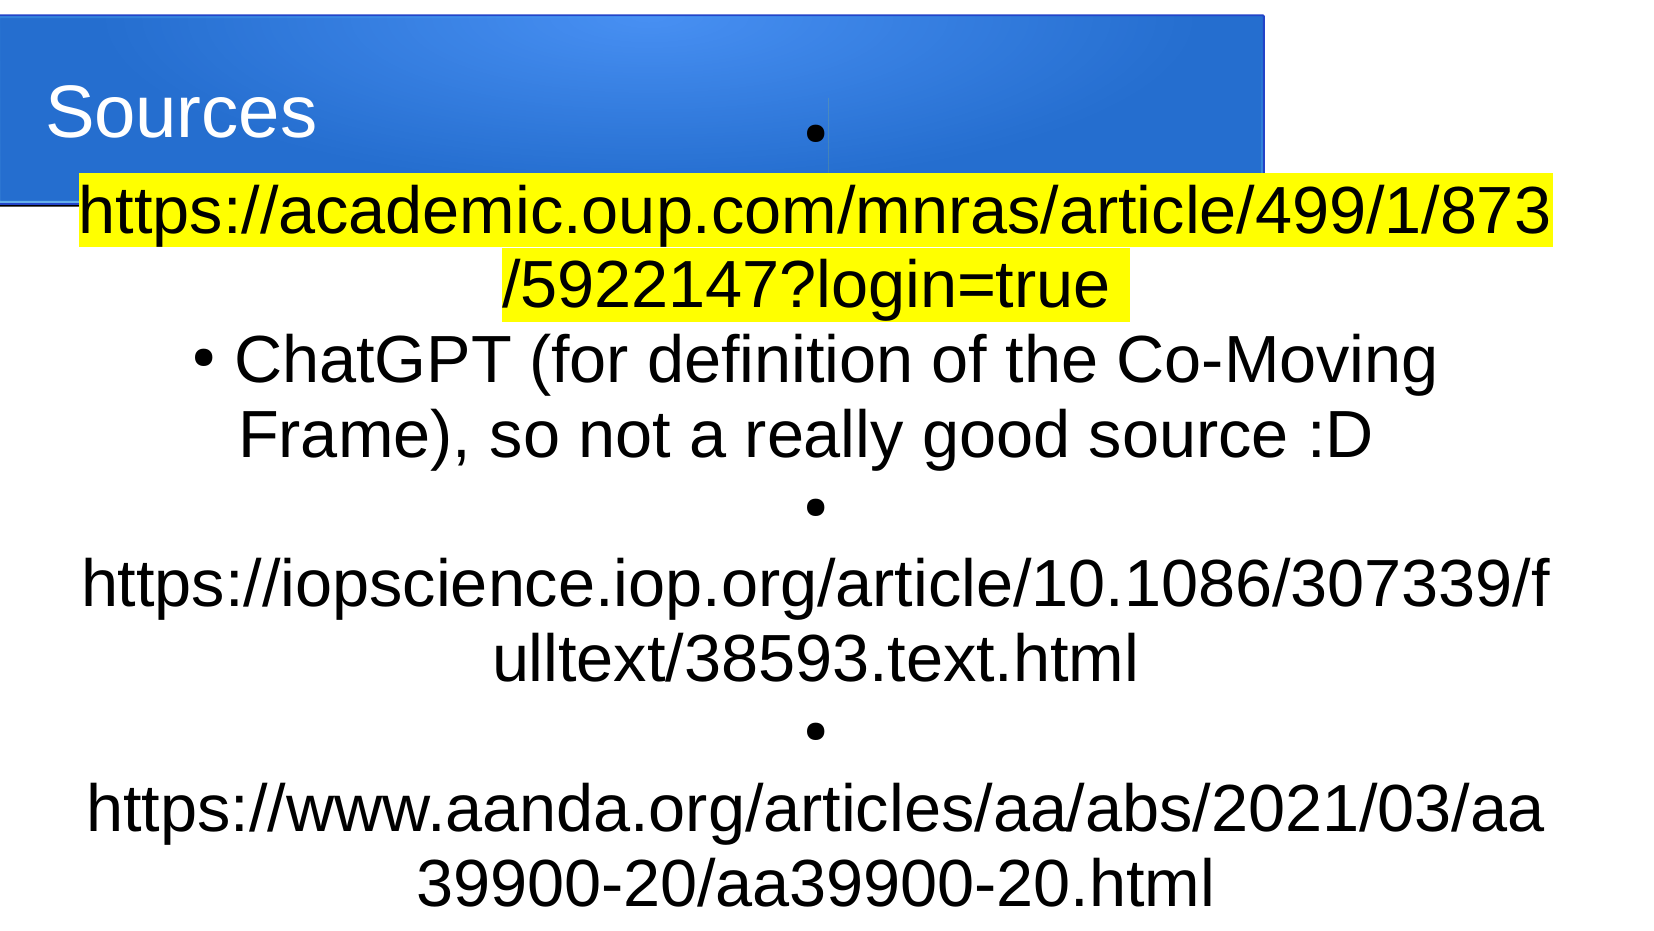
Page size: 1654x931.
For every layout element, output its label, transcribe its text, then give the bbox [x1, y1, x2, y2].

subtitle https://academic.oup.com/mnras/article/499/1/873/5922147?login=true ChatGPT (for definition of the Co-Moving Frame), so not a really good source :D https://iopscience.iop.org/article/10.1086/307339/fulltext/38593.text.html https://www.aanda.org/articles/aa/abs/2021/03/aa39900-20/aa39900-20.html [71, 97, 1561, 931]
title Sources [45, 29, 1261, 196]
